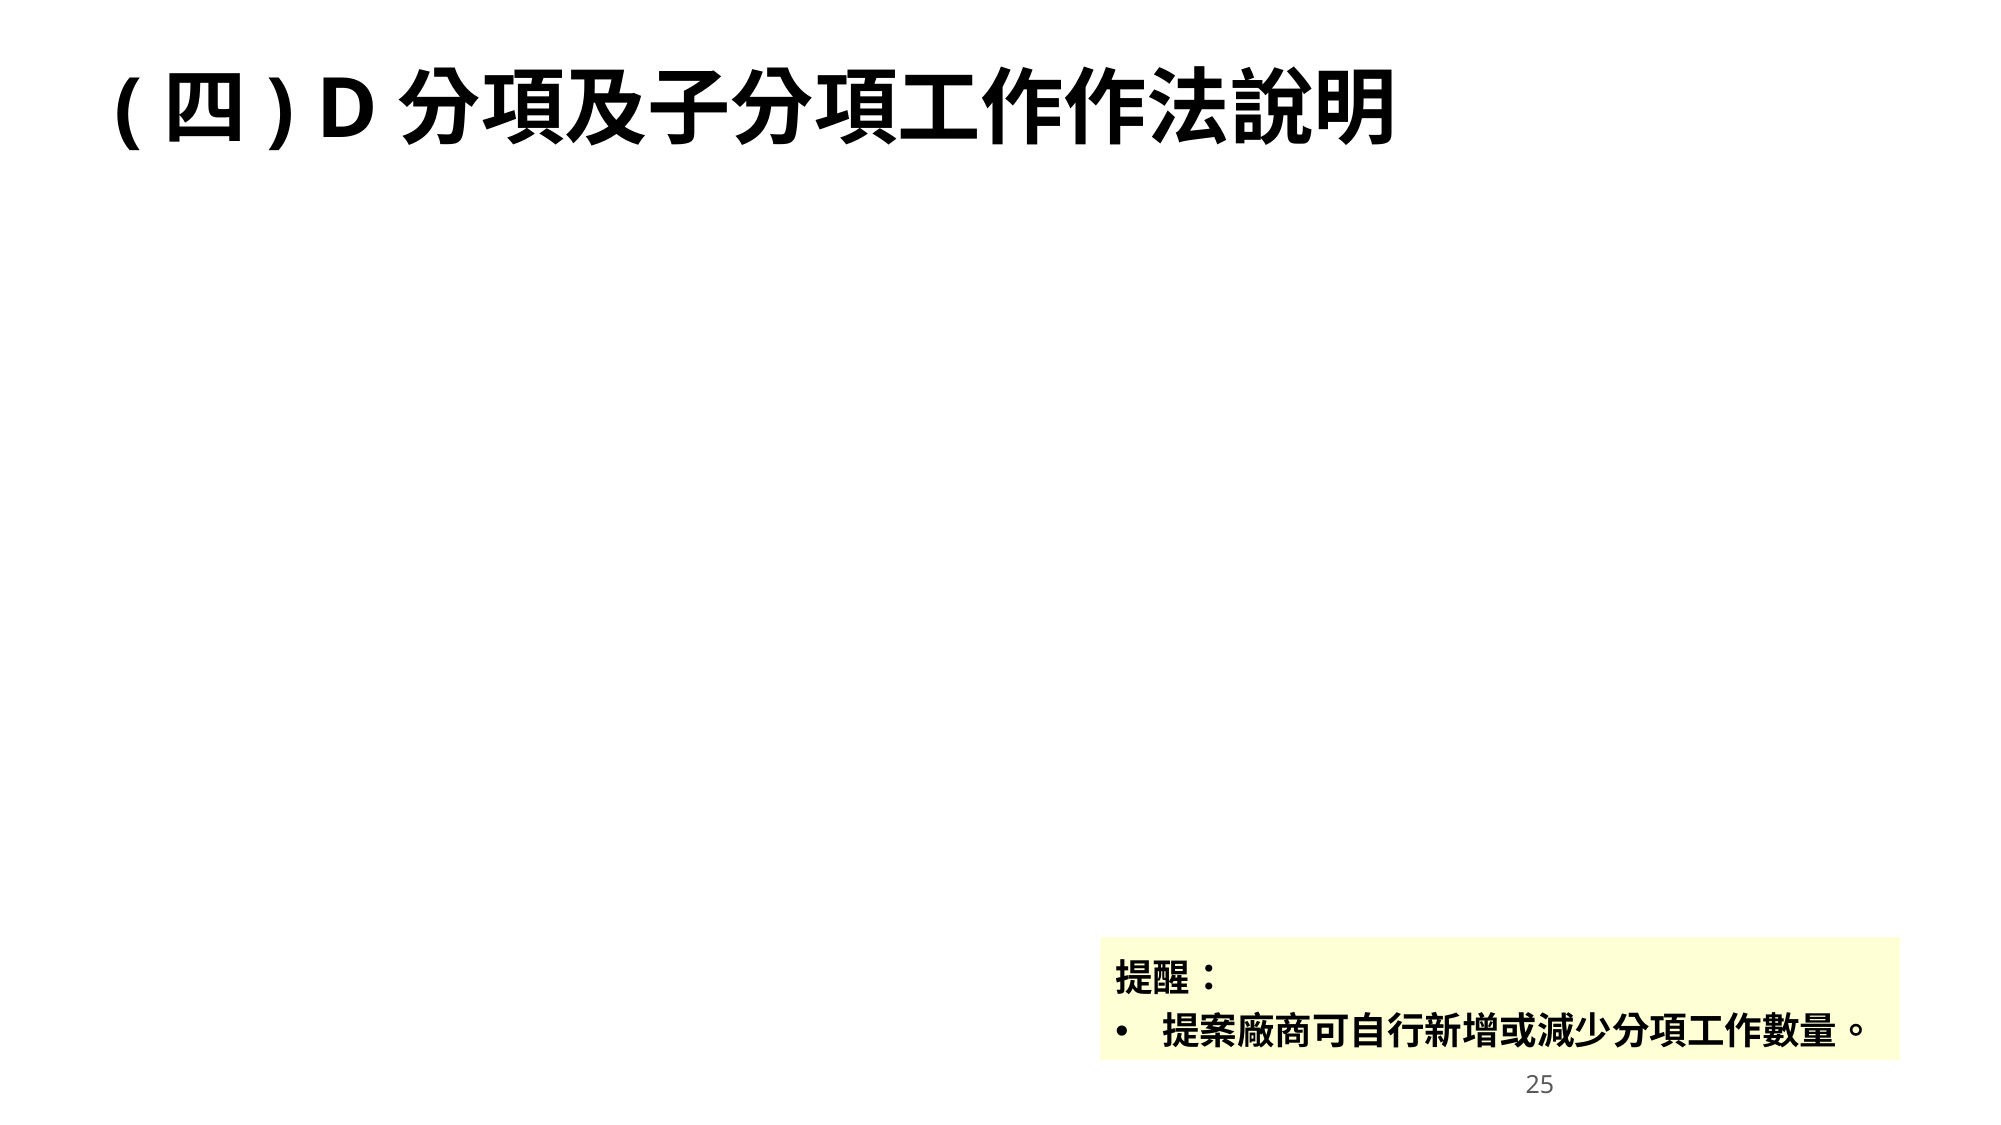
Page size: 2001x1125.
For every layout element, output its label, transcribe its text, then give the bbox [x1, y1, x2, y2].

text_box 提醒： 提案廠商可自行新增或減少分項工作數量。 [1100, 937, 1900, 1060]
title (四) D分項及子分項工作作法說明 [99, 56, 1900, 166]
text_box 25 [1510, 1061, 1961, 1097]
